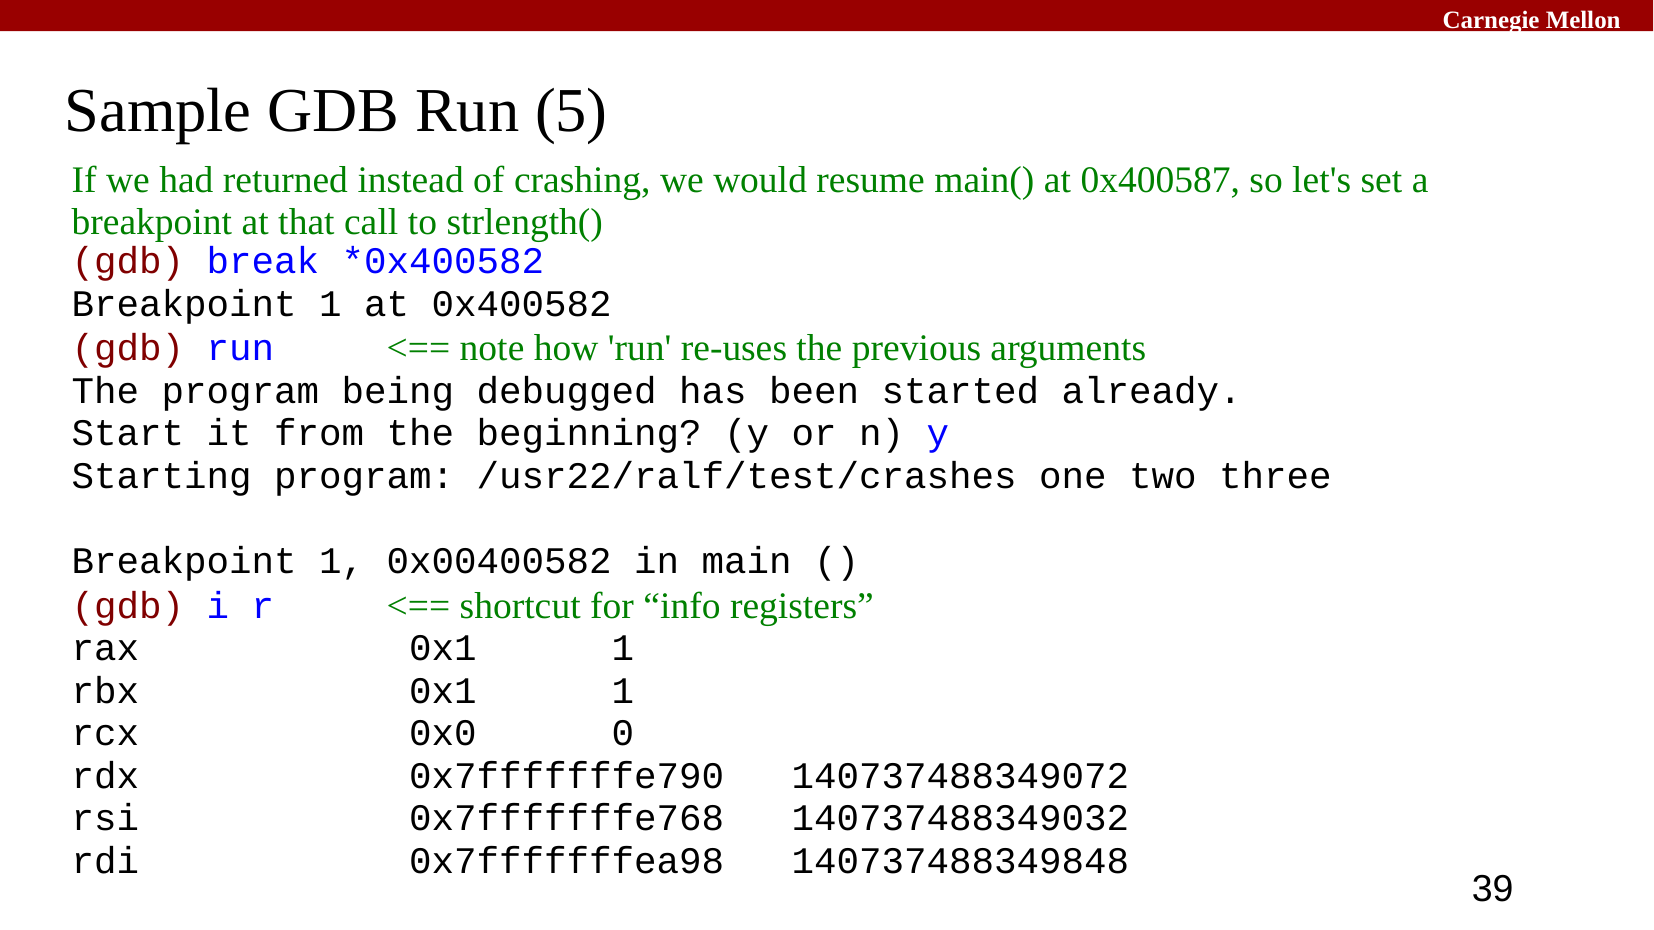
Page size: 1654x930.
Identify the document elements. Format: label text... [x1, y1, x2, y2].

subtitle If we had returned instead of crashing, we would resume main() at 0x400587, so let's set a breakpoint at that call to strlength() (gdb) break *0x400582 Breakpoint 1 at 0x400582 (gdb) run <== note how 'run' re-uses the previous arguments The program being debugged has been started already. Start it from the beginning? (y or n) y Starting program: /usr22/ralf/test/crashes one two three Breakpoint 1, 0x00400582 in main () (gdb) i r <== shortcut for “info registers” rax 0x1 1 rbx 0x1 1 rcx 0x0 0 rdx 0x7fffffffe790 140737488349072 rsi 0x7fffffffe768 140737488349032 rdi 0x7fffffffea98 140737488349848 [71, 159, 1576, 885]
title Sample GDB Run (5) [64, 58, 1576, 163]
